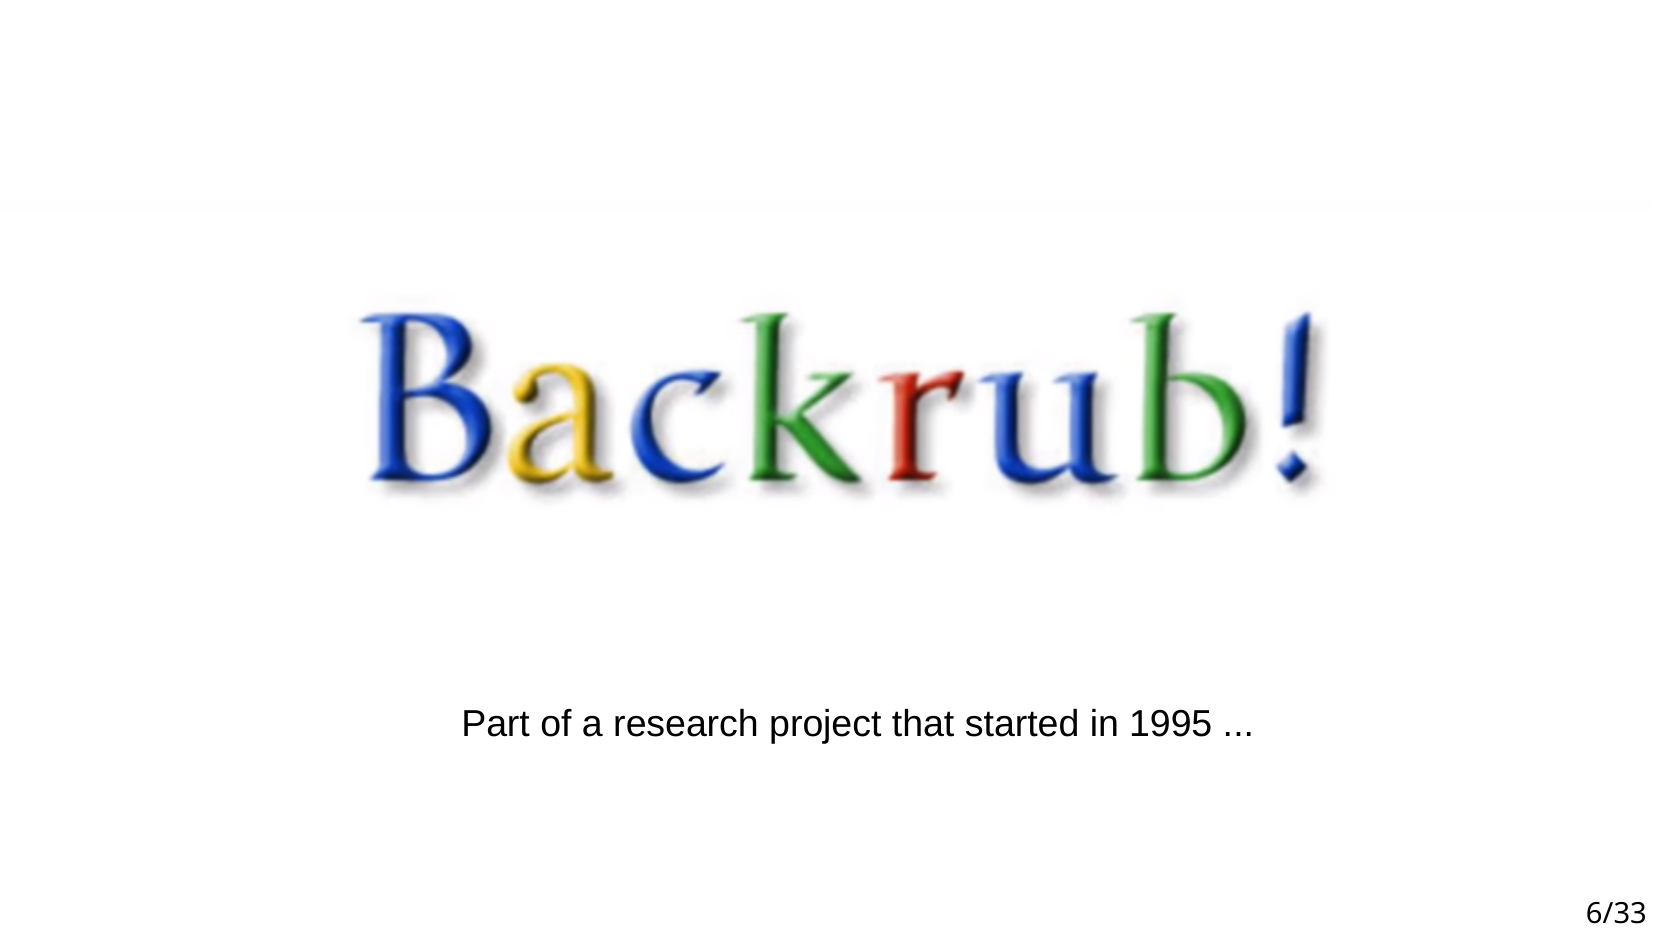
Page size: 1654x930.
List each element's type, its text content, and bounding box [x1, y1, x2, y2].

picture [0, 200, 1654, 556]
text_box Part of a research project that started in 1995 ... [446, 694, 1306, 781]
